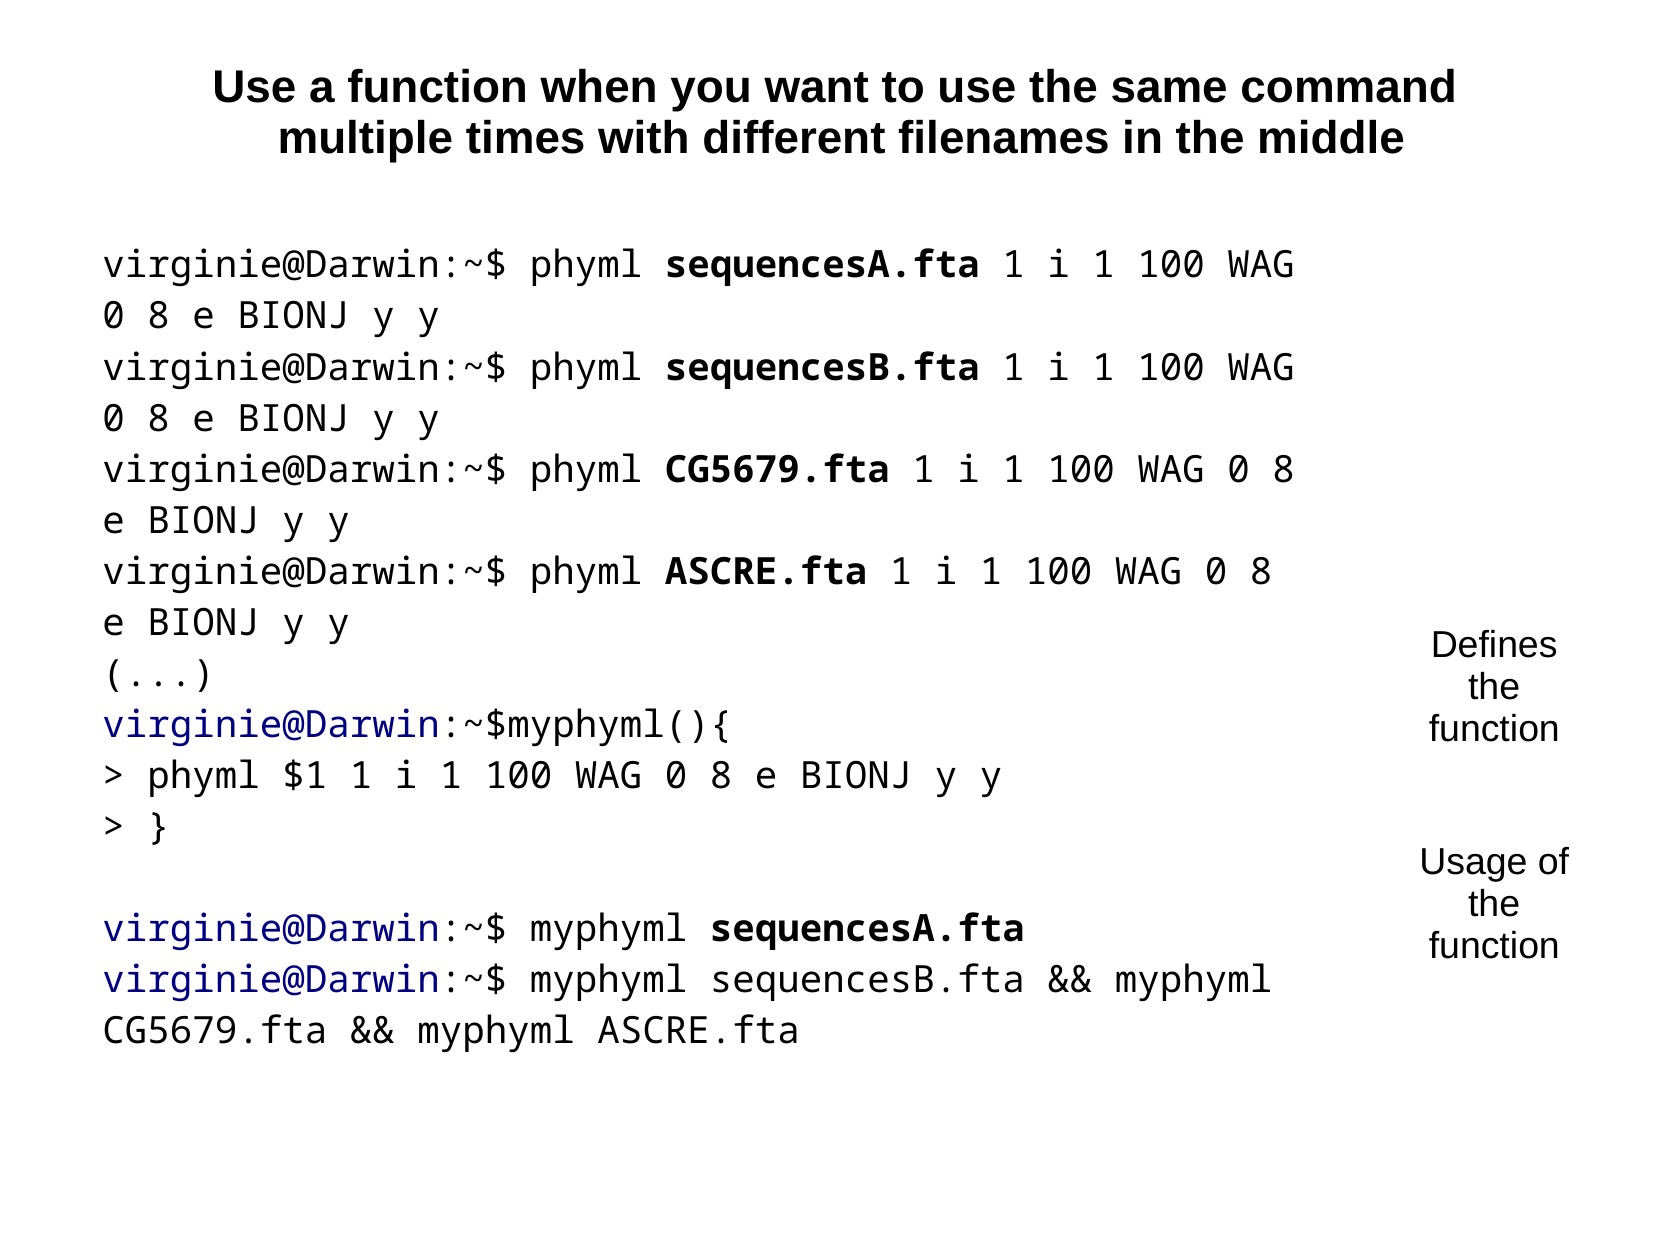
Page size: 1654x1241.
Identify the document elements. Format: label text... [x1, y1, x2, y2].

text_box Usage of the function [1394, 832, 1595, 974]
text_box virginie@Darwin:~$ phyml sequencesA.fta 1 i 1 100 WAG 0 8 e BIONJ y y virginie@Darwin:~$ phyml sequencesB.fta 1 i 1 100 WAG 0 8 e BIONJ y y virginie@Darwin:~$ phyml CG5679.fta 1 i 1 100 WAG 0 8 e BIONJ y y virginie@Darwin:~$ phyml ASCRE.fta 1 i 1 100 WAG 0 8 e BIONJ y y (...) virginie@Darwin:~$myphyml(){ > phyml $1 1 i 1 100 WAG 0 8 e BIONJ y y > } virginie@Darwin:~$ myphyml sequencesA.fta virginie@Darwin:~$ myphyml sequencesB.fta && myphyml CG5679.fta && myphyml ASCRE.fta [87, 230, 1329, 1036]
text_box Use a function when you want to use the same command multiple times with different filenames in the middle [59, 53, 1625, 184]
text_box Defines the function [1394, 615, 1595, 757]
